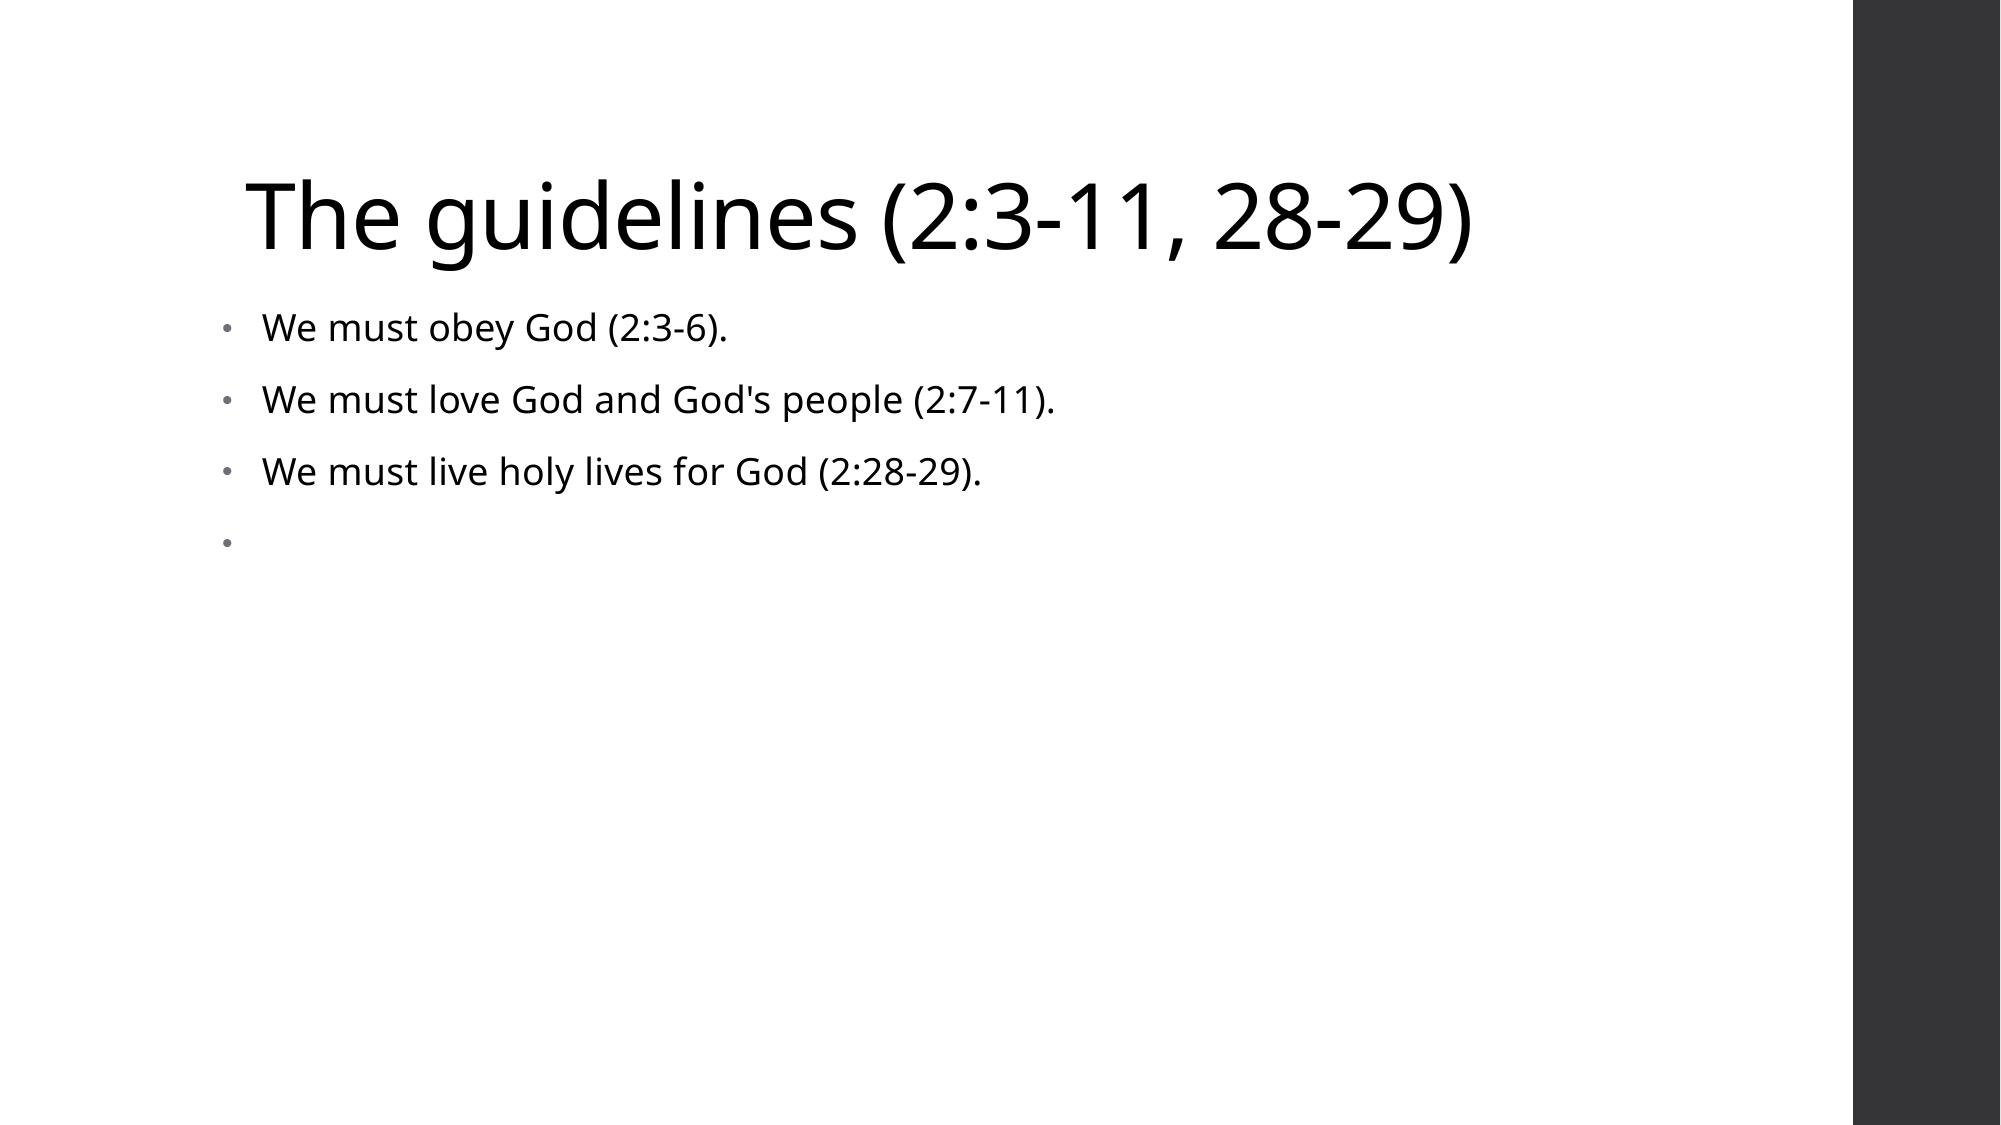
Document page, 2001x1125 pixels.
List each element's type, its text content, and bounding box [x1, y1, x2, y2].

list We must obey God (2:3-6). We must love God and God's people (2:7-11). We must live holy lives for God (2:28-29). [206, 299, 1617, 1014]
title The guidelines (2:3-11, 28-29) [206, 60, 1797, 278]
